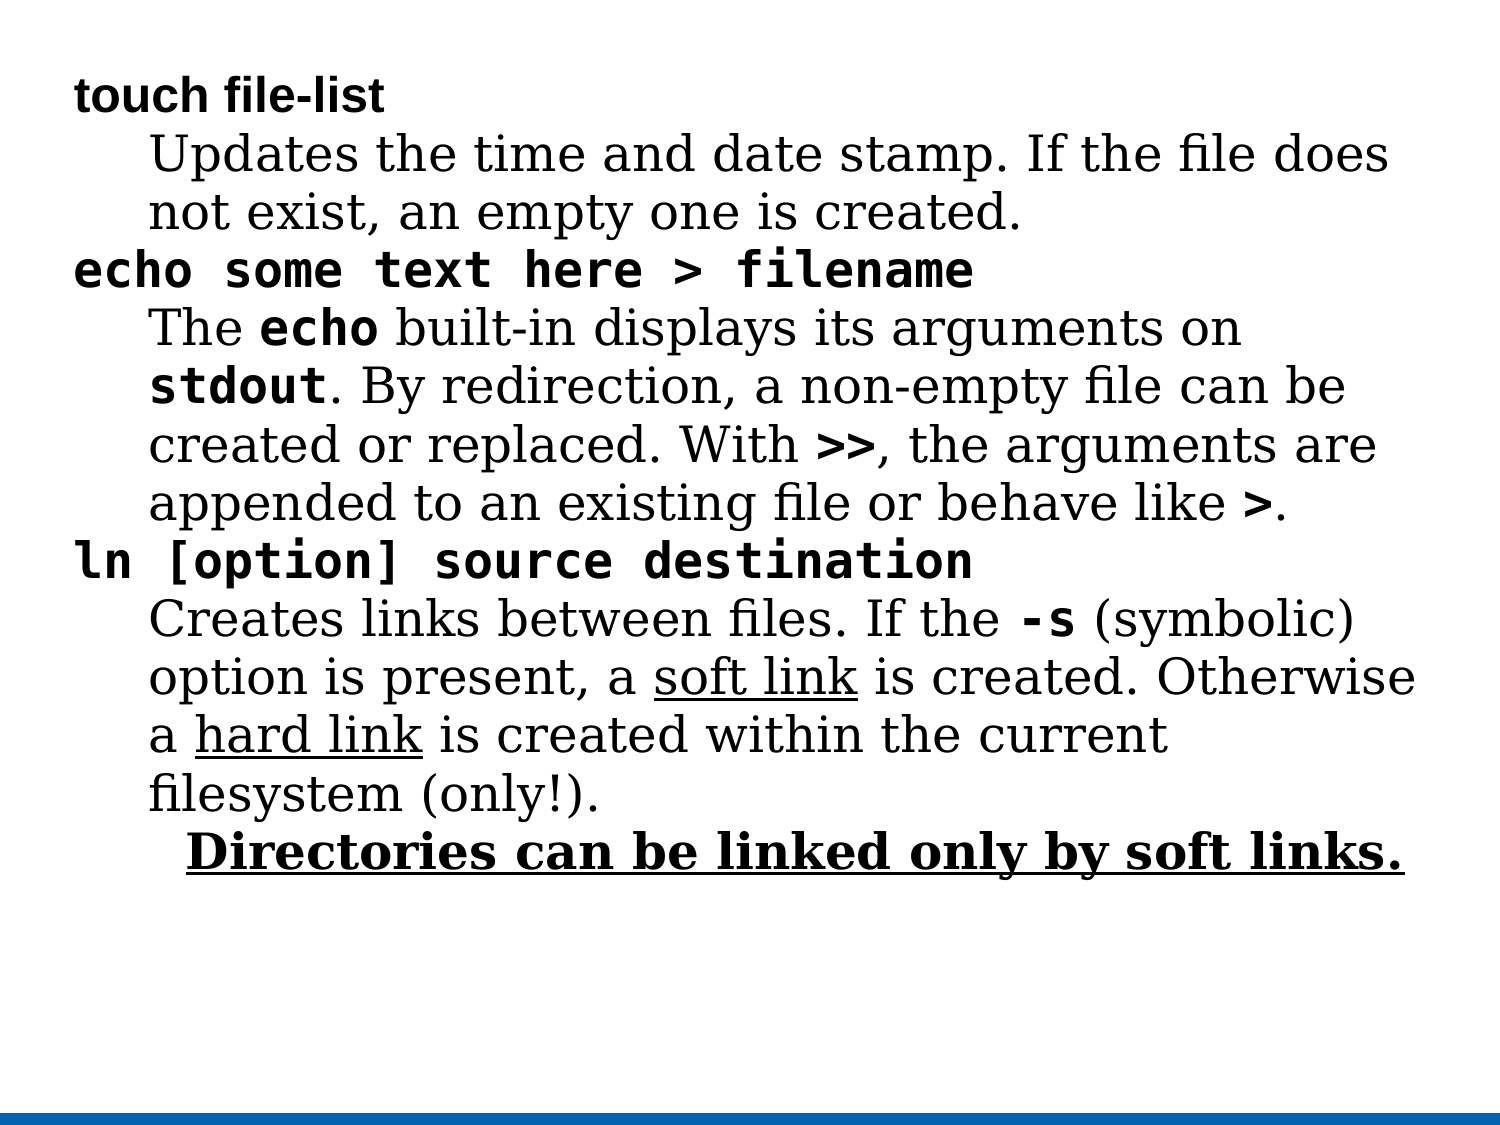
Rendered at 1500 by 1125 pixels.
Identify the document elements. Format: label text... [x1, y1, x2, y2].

text_box touch file-list Updates the time and date stamp. If the file does not exist, an empty one is created. echo some text here > filename The echo built-in displays its arguments on stdout. By redirection, a non-empty file can be created or replaced. With >>, the arguments are appended to an existing file or behave like >. ln [option] source destination Creates links between files. If the -s (symbolic) option is present, a soft link is created. Otherwise a hard link is created within the current filesystem (only!). Directories can be linked only by soft links. [59, 59, 1447, 947]
